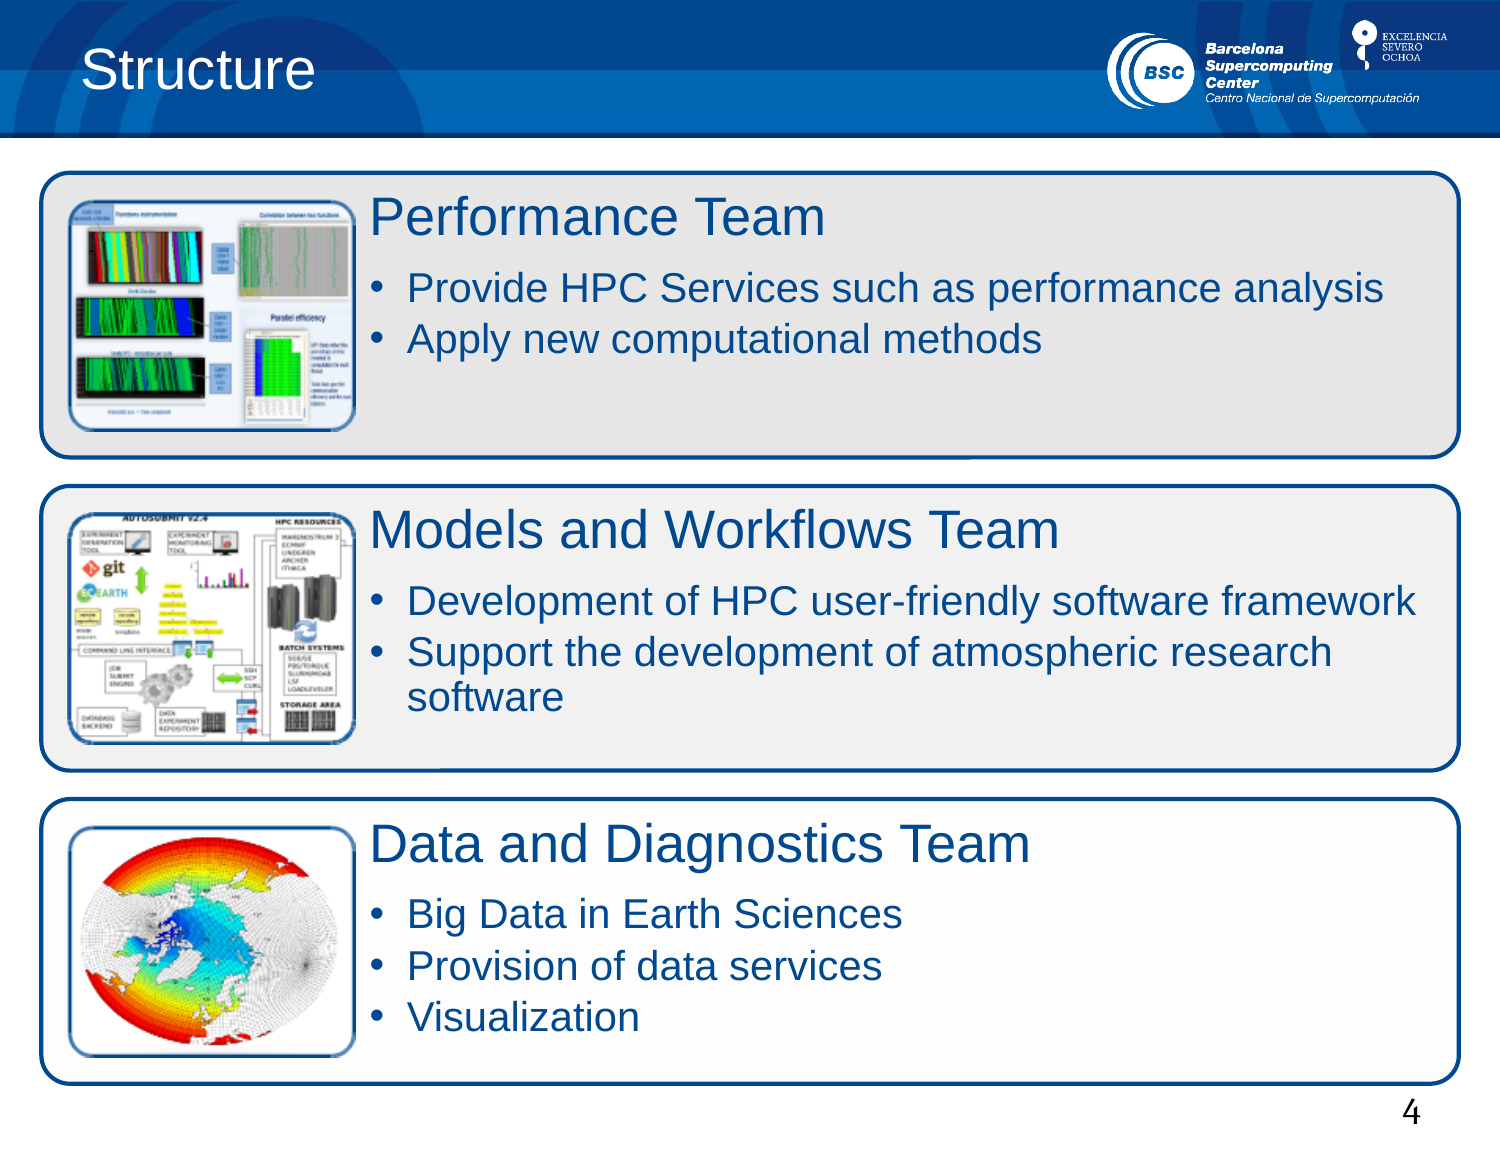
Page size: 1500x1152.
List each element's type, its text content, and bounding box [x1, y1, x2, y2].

text_box [41, 172, 353, 458]
text_box Data and Diagnostics Team Big Data in Earth Sciences Provision of data services Visualization [353, 799, 1459, 1084]
picture [0, 0, 1500, 138]
text_box Models and Workflows Team Development of HPC user-friendly software framework Support the development of atmospheric research software [353, 485, 1459, 771]
picture [67, 512, 356, 745]
text_box Performance Team Provide HPC Services such as performance analysis Apply new computational methods [353, 172, 1459, 458]
picture [67, 825, 356, 1058]
text_box [41, 799, 353, 1084]
text_box [41, 485, 353, 771]
title Structure [65, 23, 1081, 138]
picture [67, 199, 356, 432]
